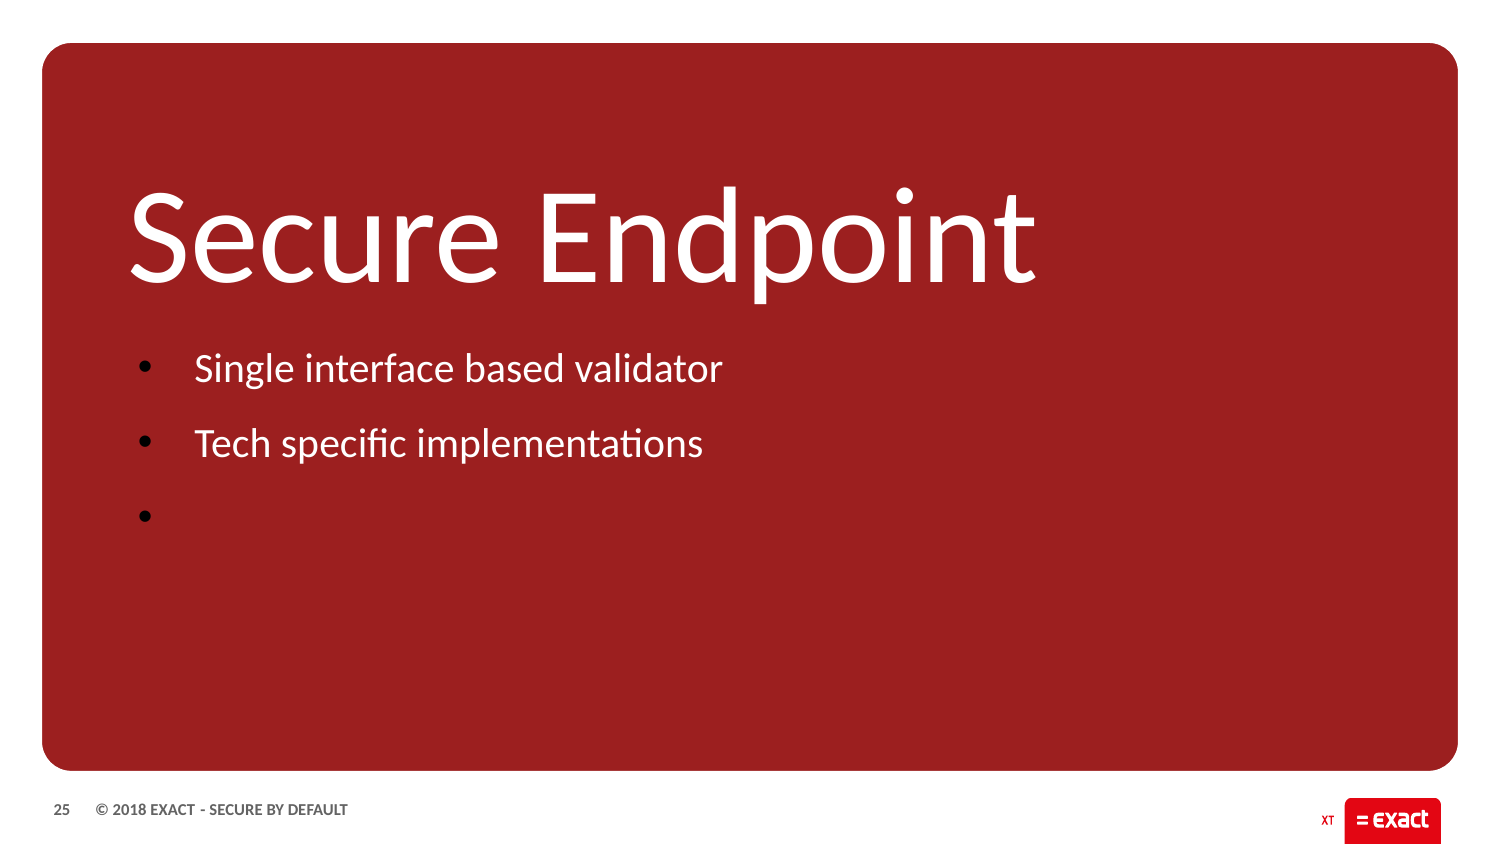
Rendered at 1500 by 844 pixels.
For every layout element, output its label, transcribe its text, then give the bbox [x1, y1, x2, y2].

text_box Single interface based validator Tech specific implementations [123, 308, 1357, 551]
text_box - Secure by default [185, 786, 826, 832]
title Secure Endpoint [112, 169, 1368, 338]
text_box 25 [38, 786, 96, 832]
